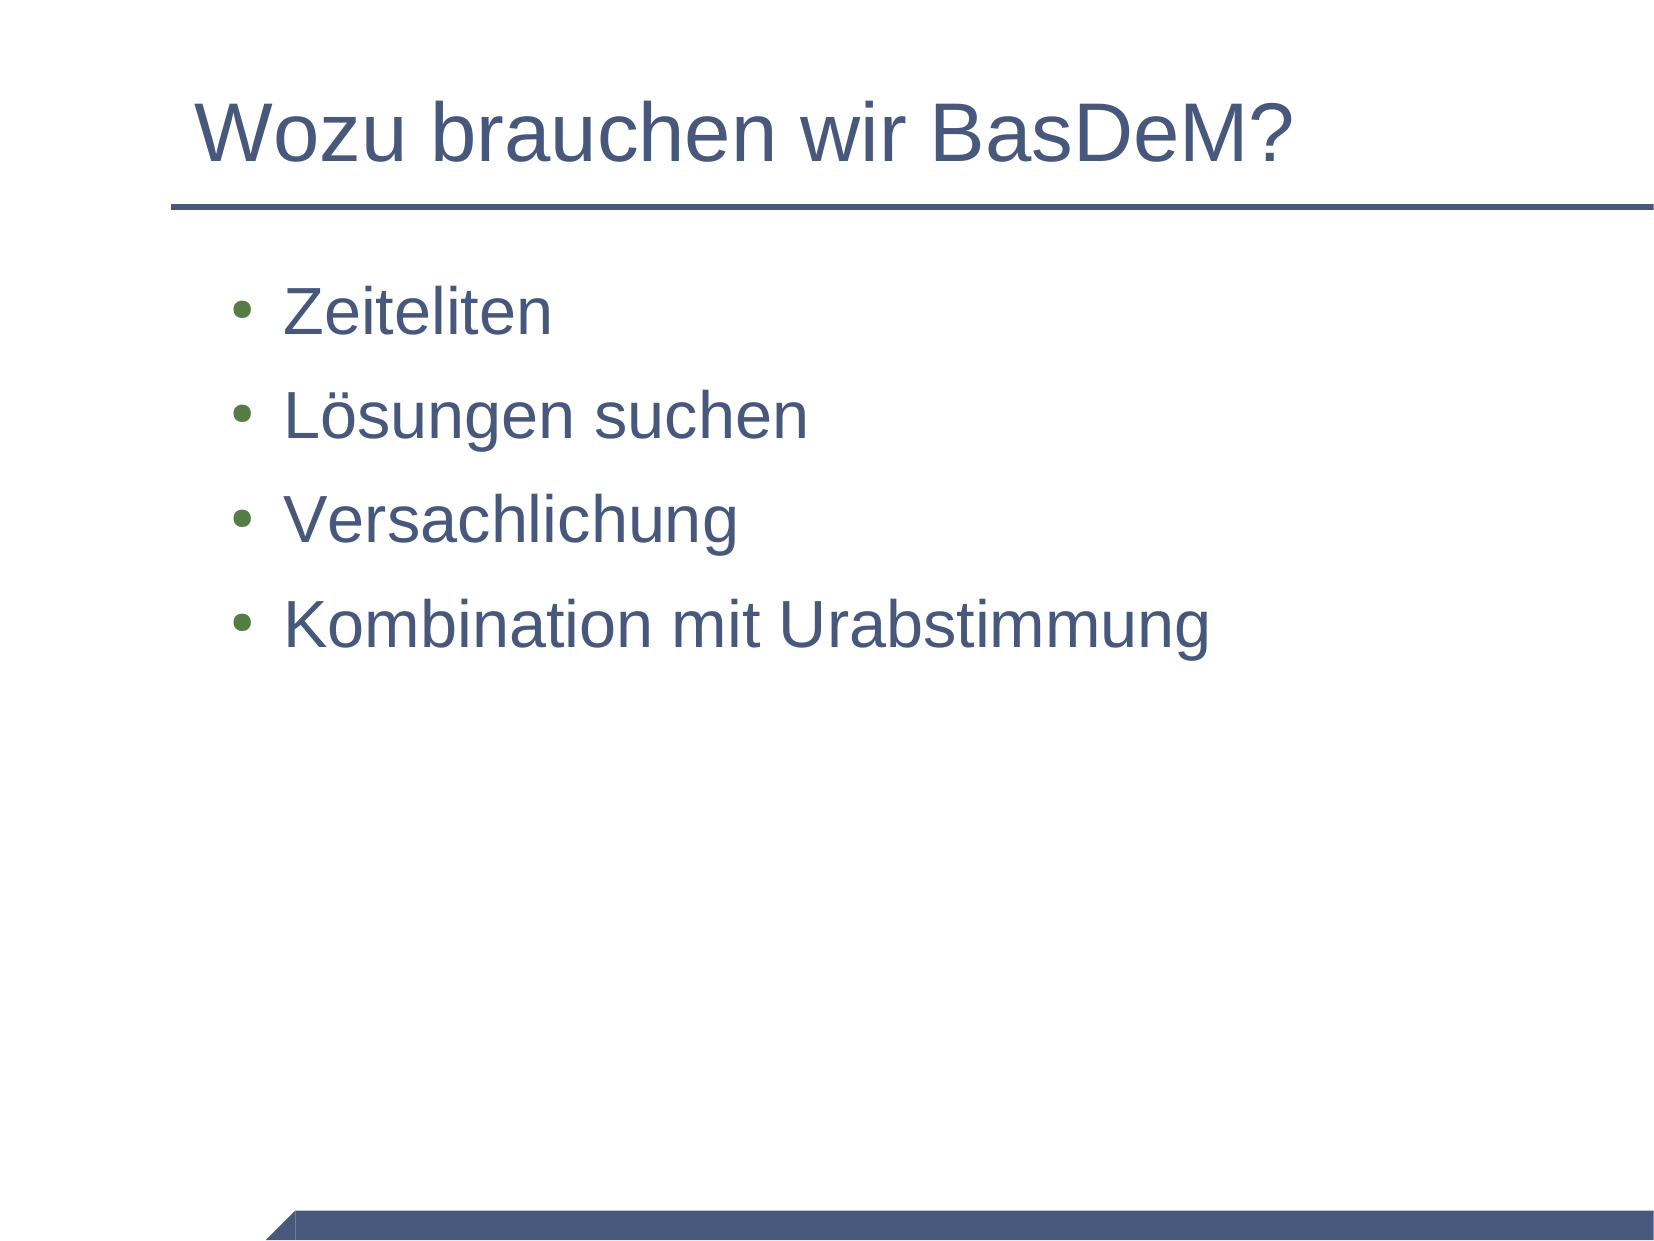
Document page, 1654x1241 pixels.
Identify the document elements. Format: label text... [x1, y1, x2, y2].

list Zeiteliten Lösungen suchen Versachlichung Kombination mit Urabstimmung [212, 274, 1530, 1093]
title Wozu brauchen wir BasDeM? [194, 29, 1530, 237]
